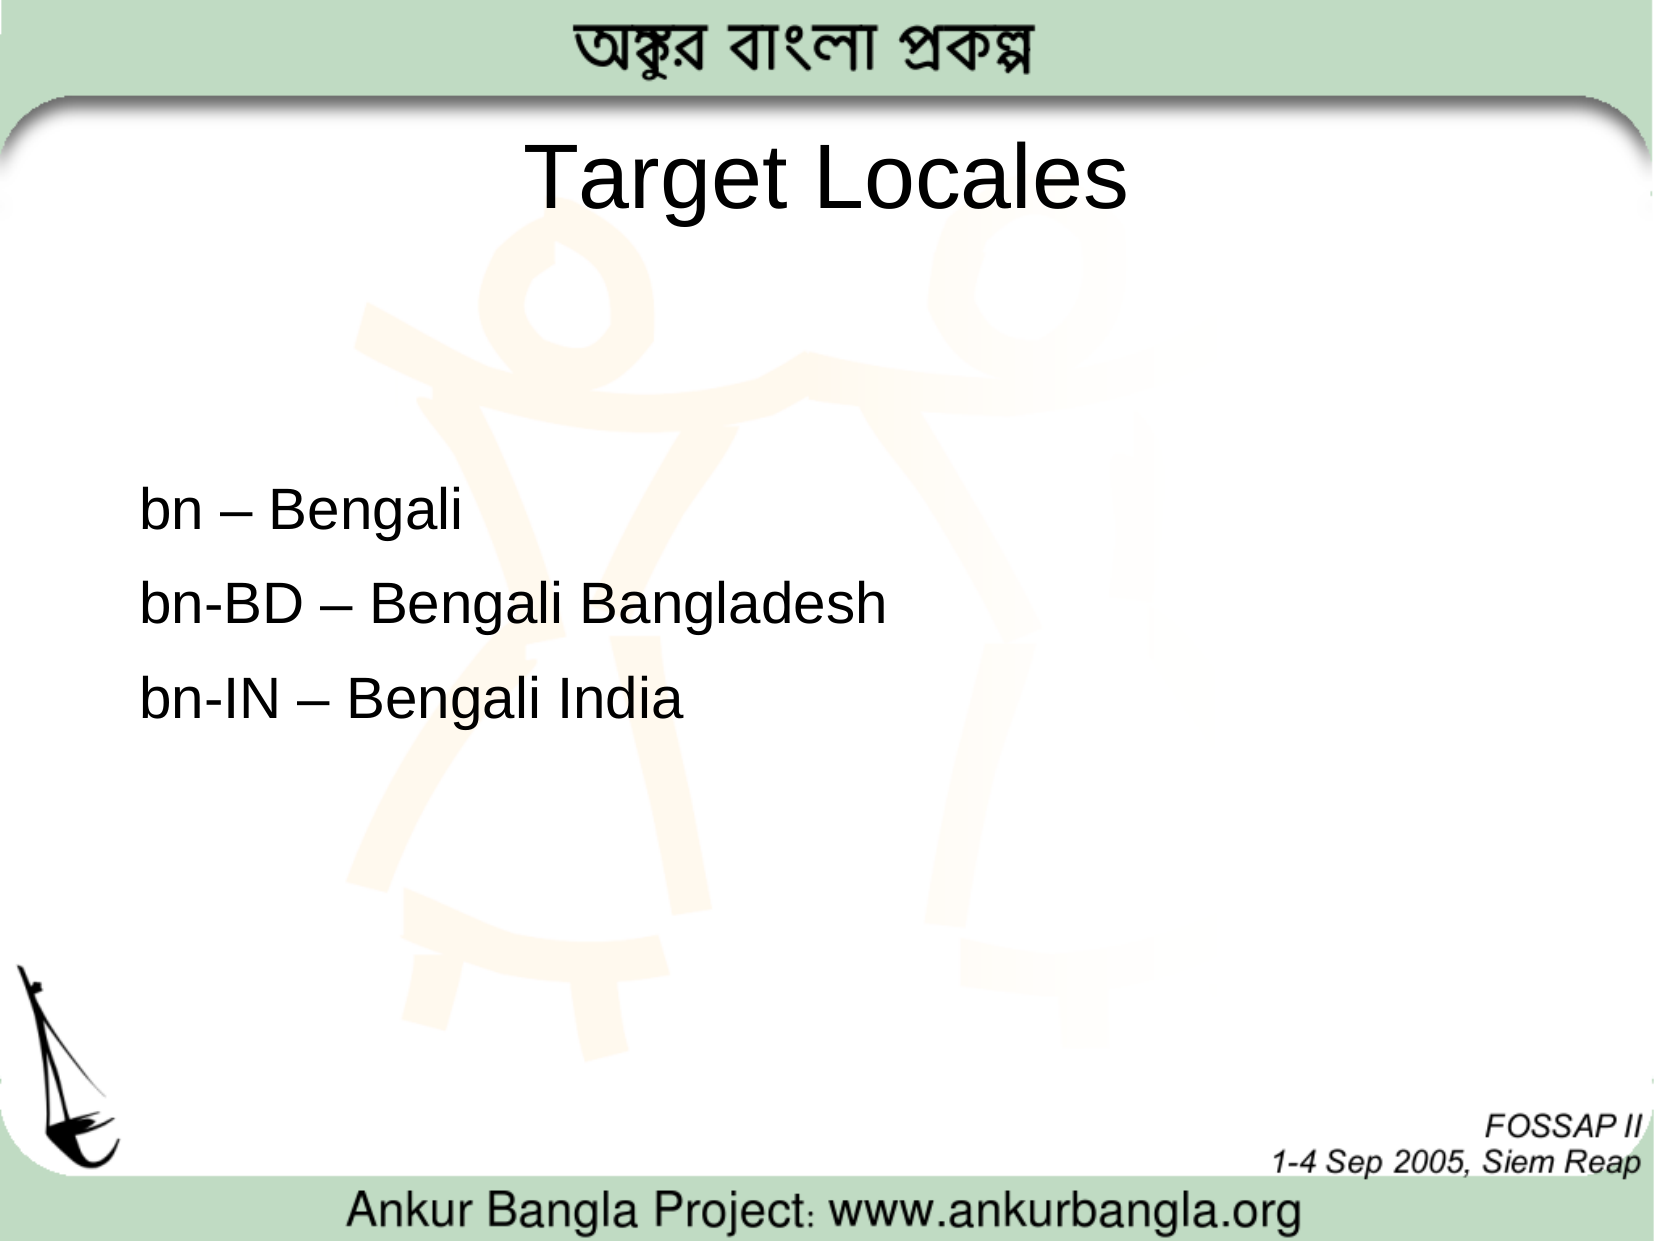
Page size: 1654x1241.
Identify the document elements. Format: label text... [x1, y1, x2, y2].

list bn – Bengali bn-BD – Bengali Bangladesh bn-IN – Bengali India [121, 476, 1561, 1079]
title Target Locales [82, 73, 1571, 281]
picture [0, 0, 1654, 1241]
